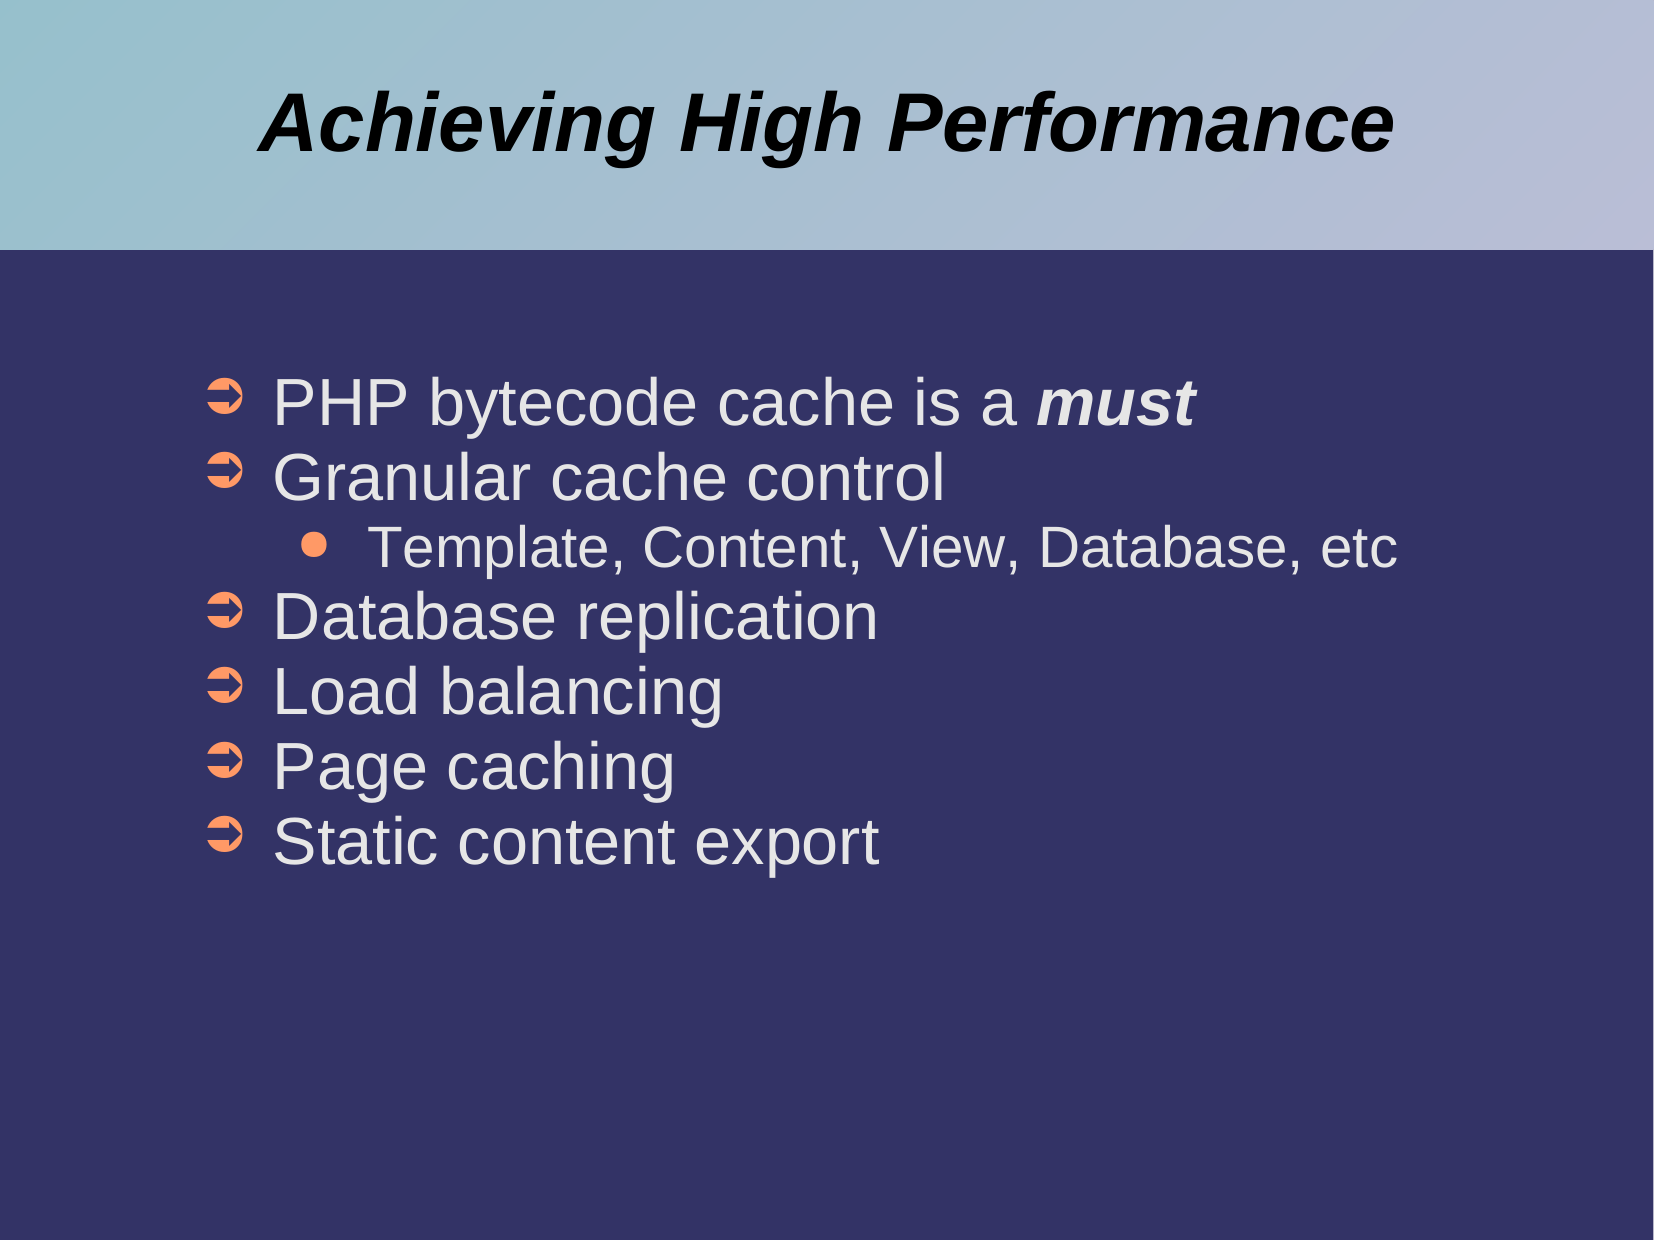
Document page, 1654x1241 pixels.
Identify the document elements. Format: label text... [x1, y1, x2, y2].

title Achieving High Performance [121, 19, 1534, 227]
list PHP bytecode cache is a must Granular cache control Template, Content, View, Database, etc Database replication Load balancing Page caching Static content export [178, 364, 1570, 1147]
